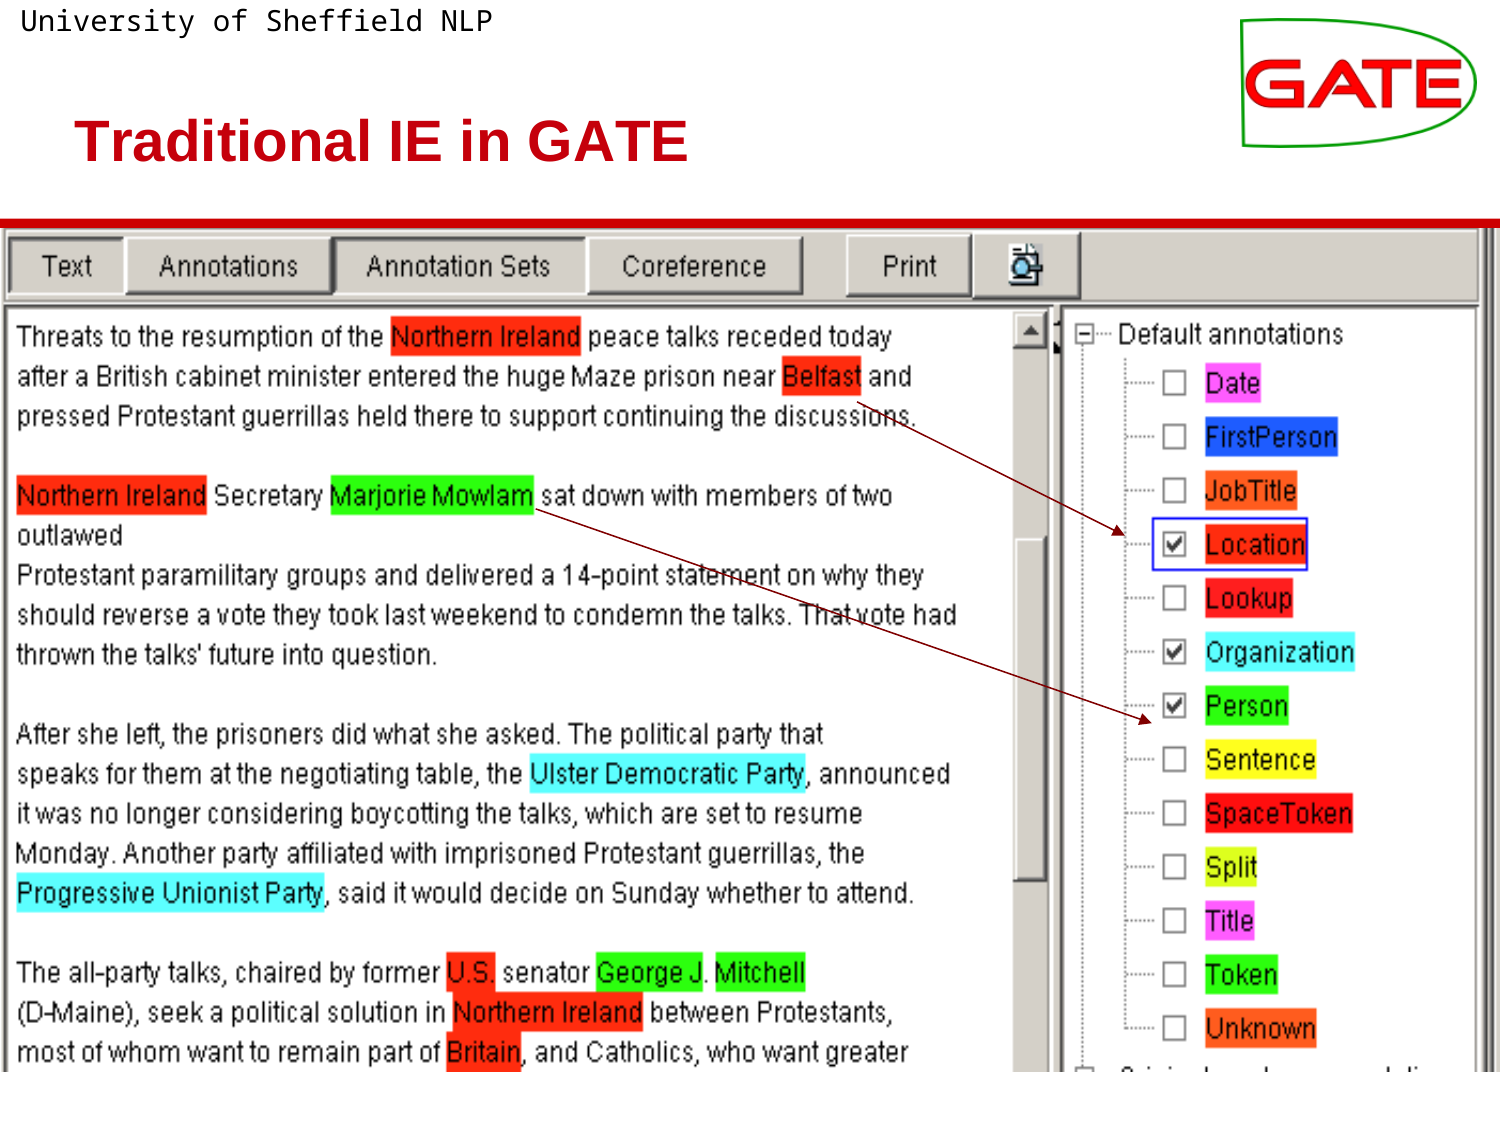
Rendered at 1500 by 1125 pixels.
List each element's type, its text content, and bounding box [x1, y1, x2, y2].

picture [1240, 18, 1477, 148]
title Traditional IE in GATE [74, 41, 1425, 228]
picture [0, 228, 1500, 1072]
